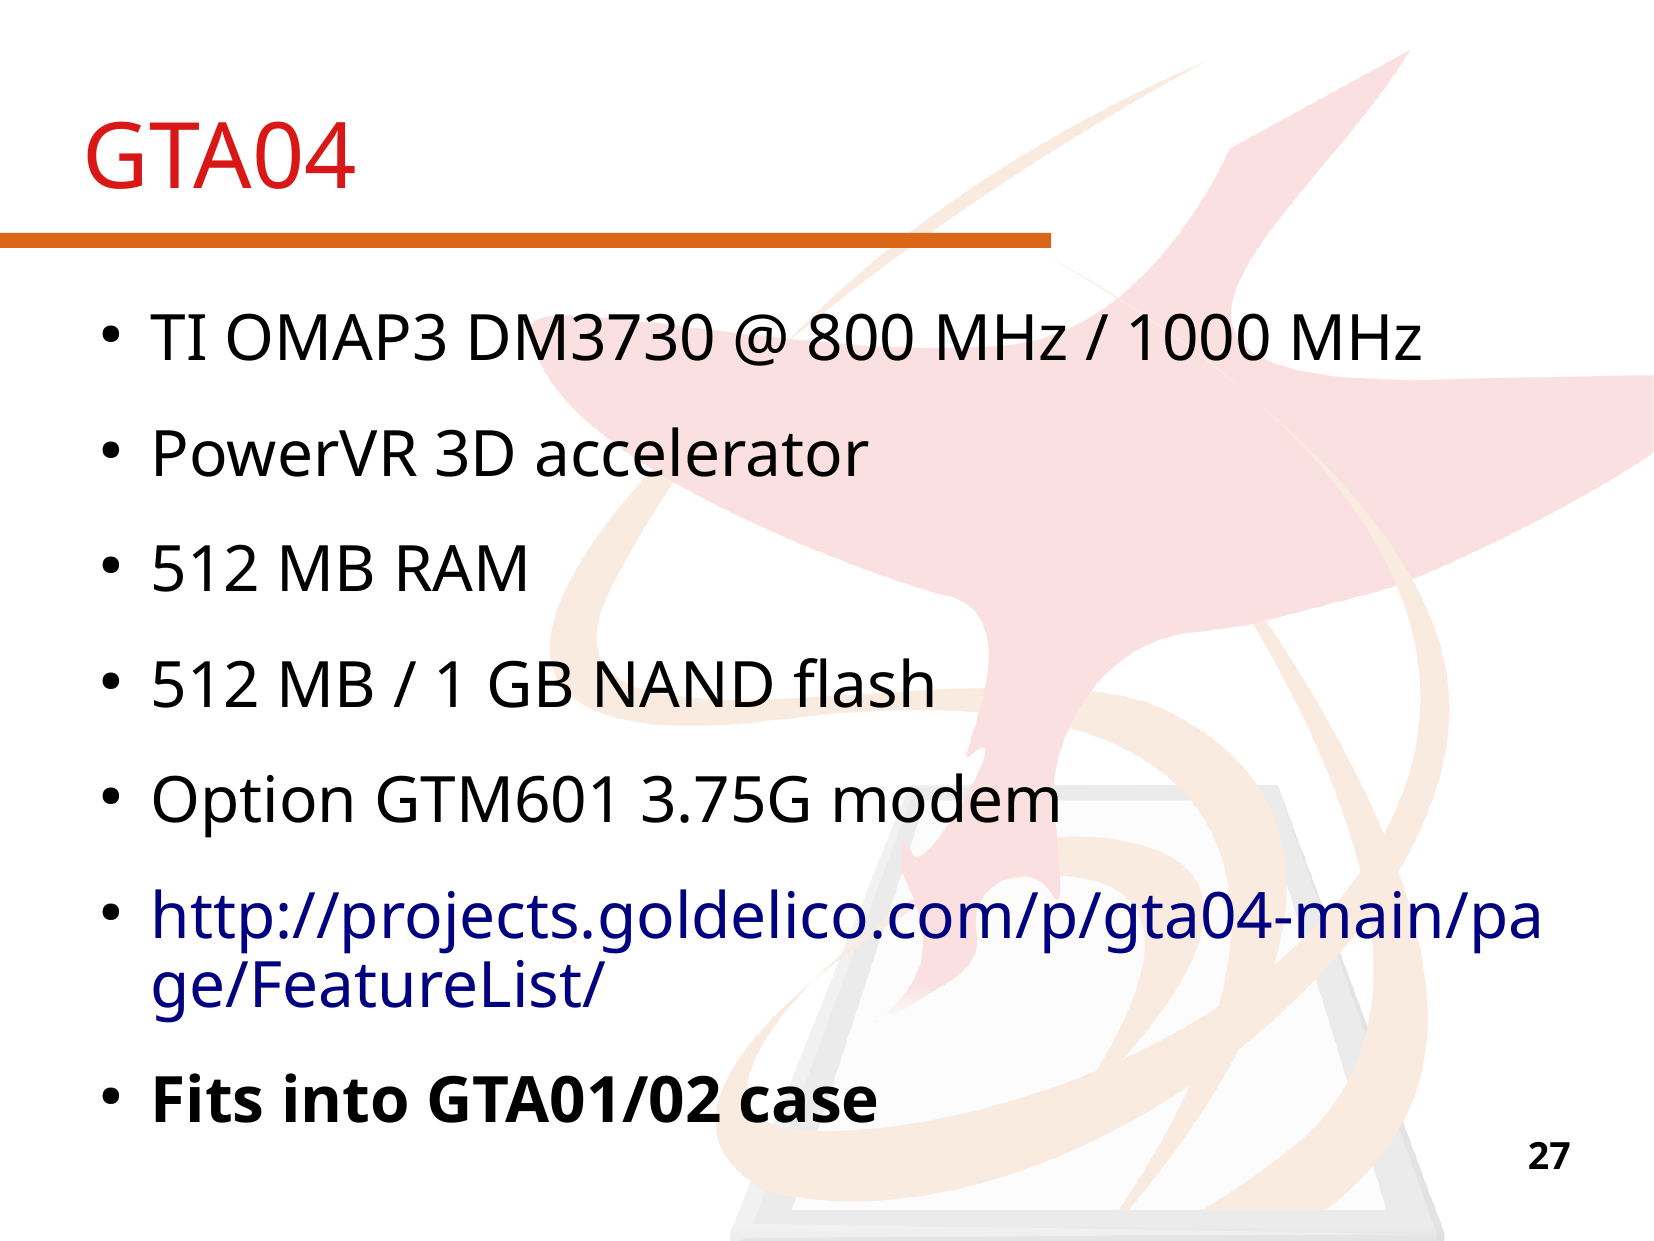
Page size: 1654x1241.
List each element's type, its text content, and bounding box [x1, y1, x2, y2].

list TI OMAP3 DM3730 @ 800 MHz / 1000 MHz PowerVR 3D accelerator 512 MB RAM 512 MB / 1 GB NAND flash Option GTM601 3.75G modem http://projects.goldelico.com/p/gta04-main/page/FeatureList/ Fits into GTA01/02 case [82, 290, 1571, 1075]
picture [531, 49, 1654, 1241]
title GTA04 [82, 49, 1571, 257]
